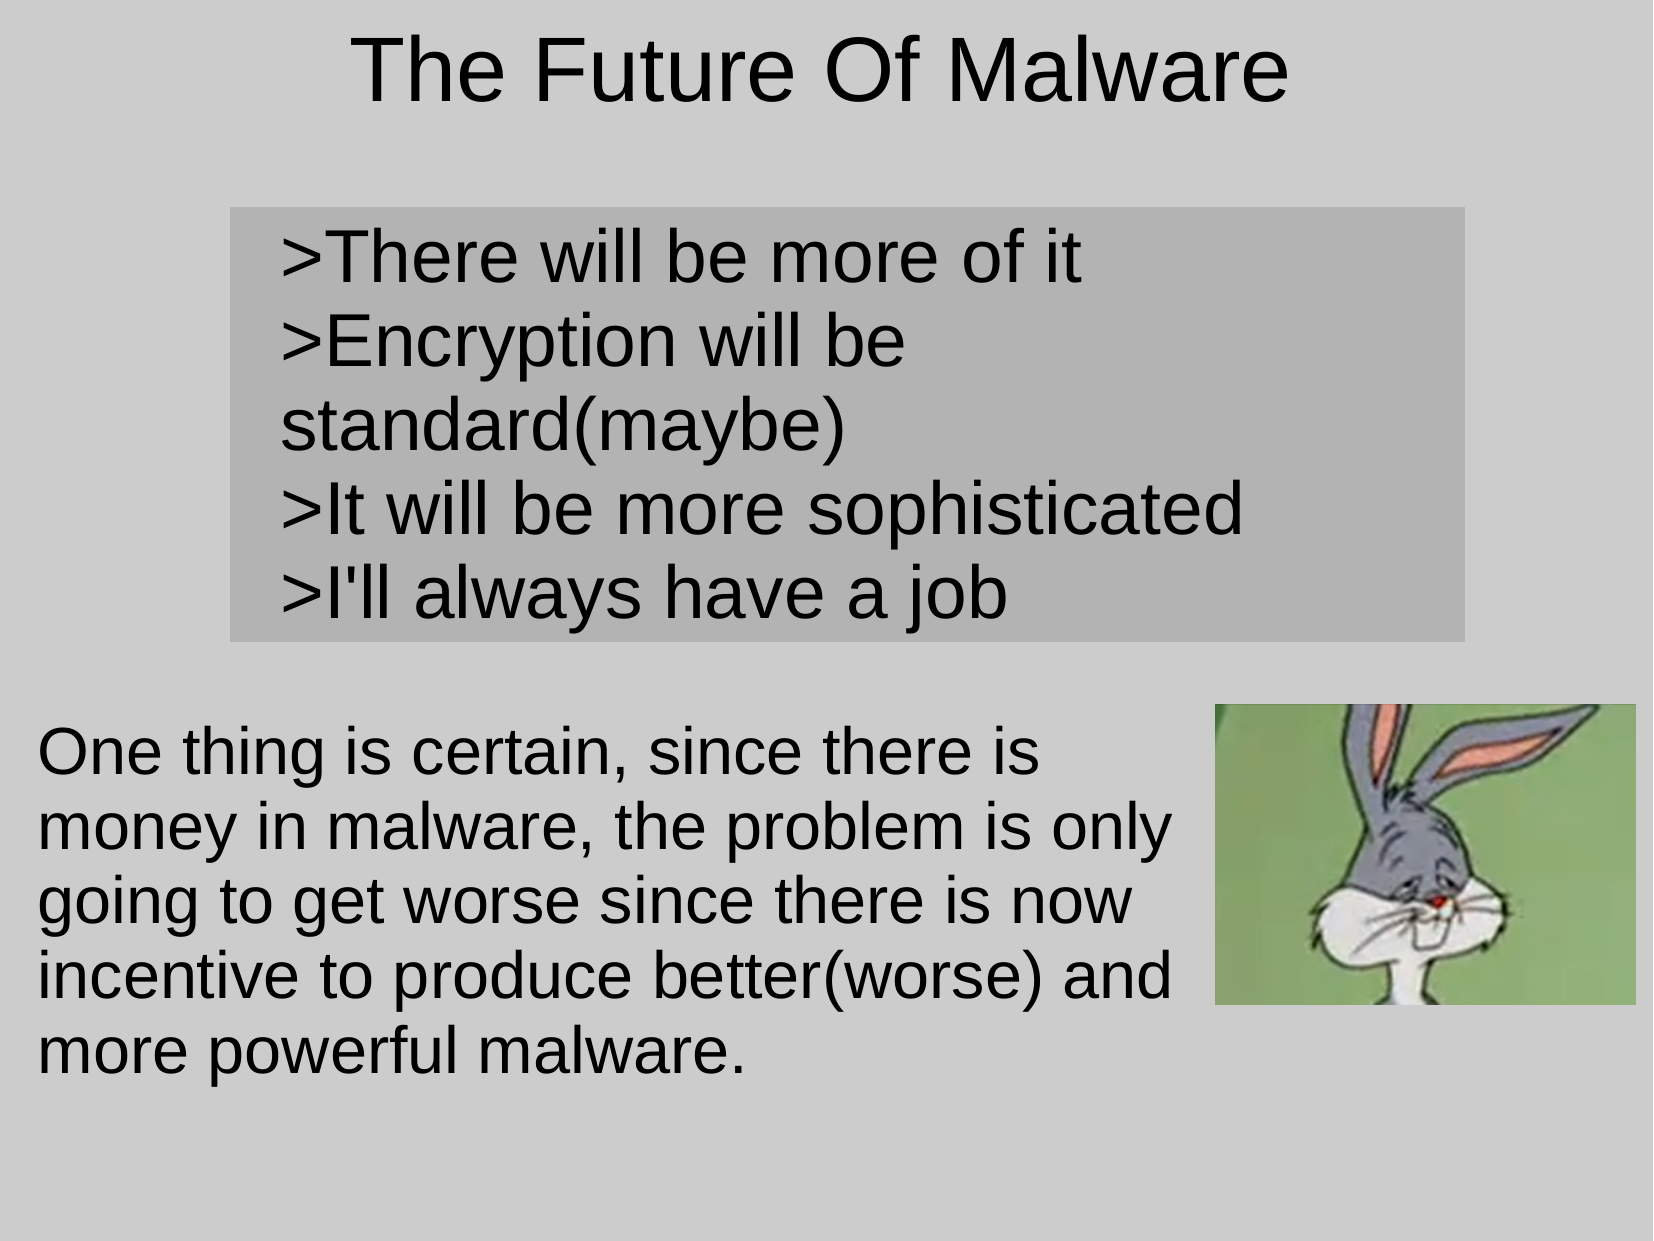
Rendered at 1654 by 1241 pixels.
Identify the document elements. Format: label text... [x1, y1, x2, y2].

title The Future Of Malware [82, 18, 1561, 122]
title One thing is certain, since there is money in malware, the problem is only going to get worse since there is now incentive to produce better(worse) and more powerful malware. [37, 600, 1196, 1202]
picture [1215, 704, 1636, 1006]
table_header >There will be more of it >Encryption will be standard(maybe) >It will be more sophisticated >I'll always have a job [230, 207, 1465, 642]
